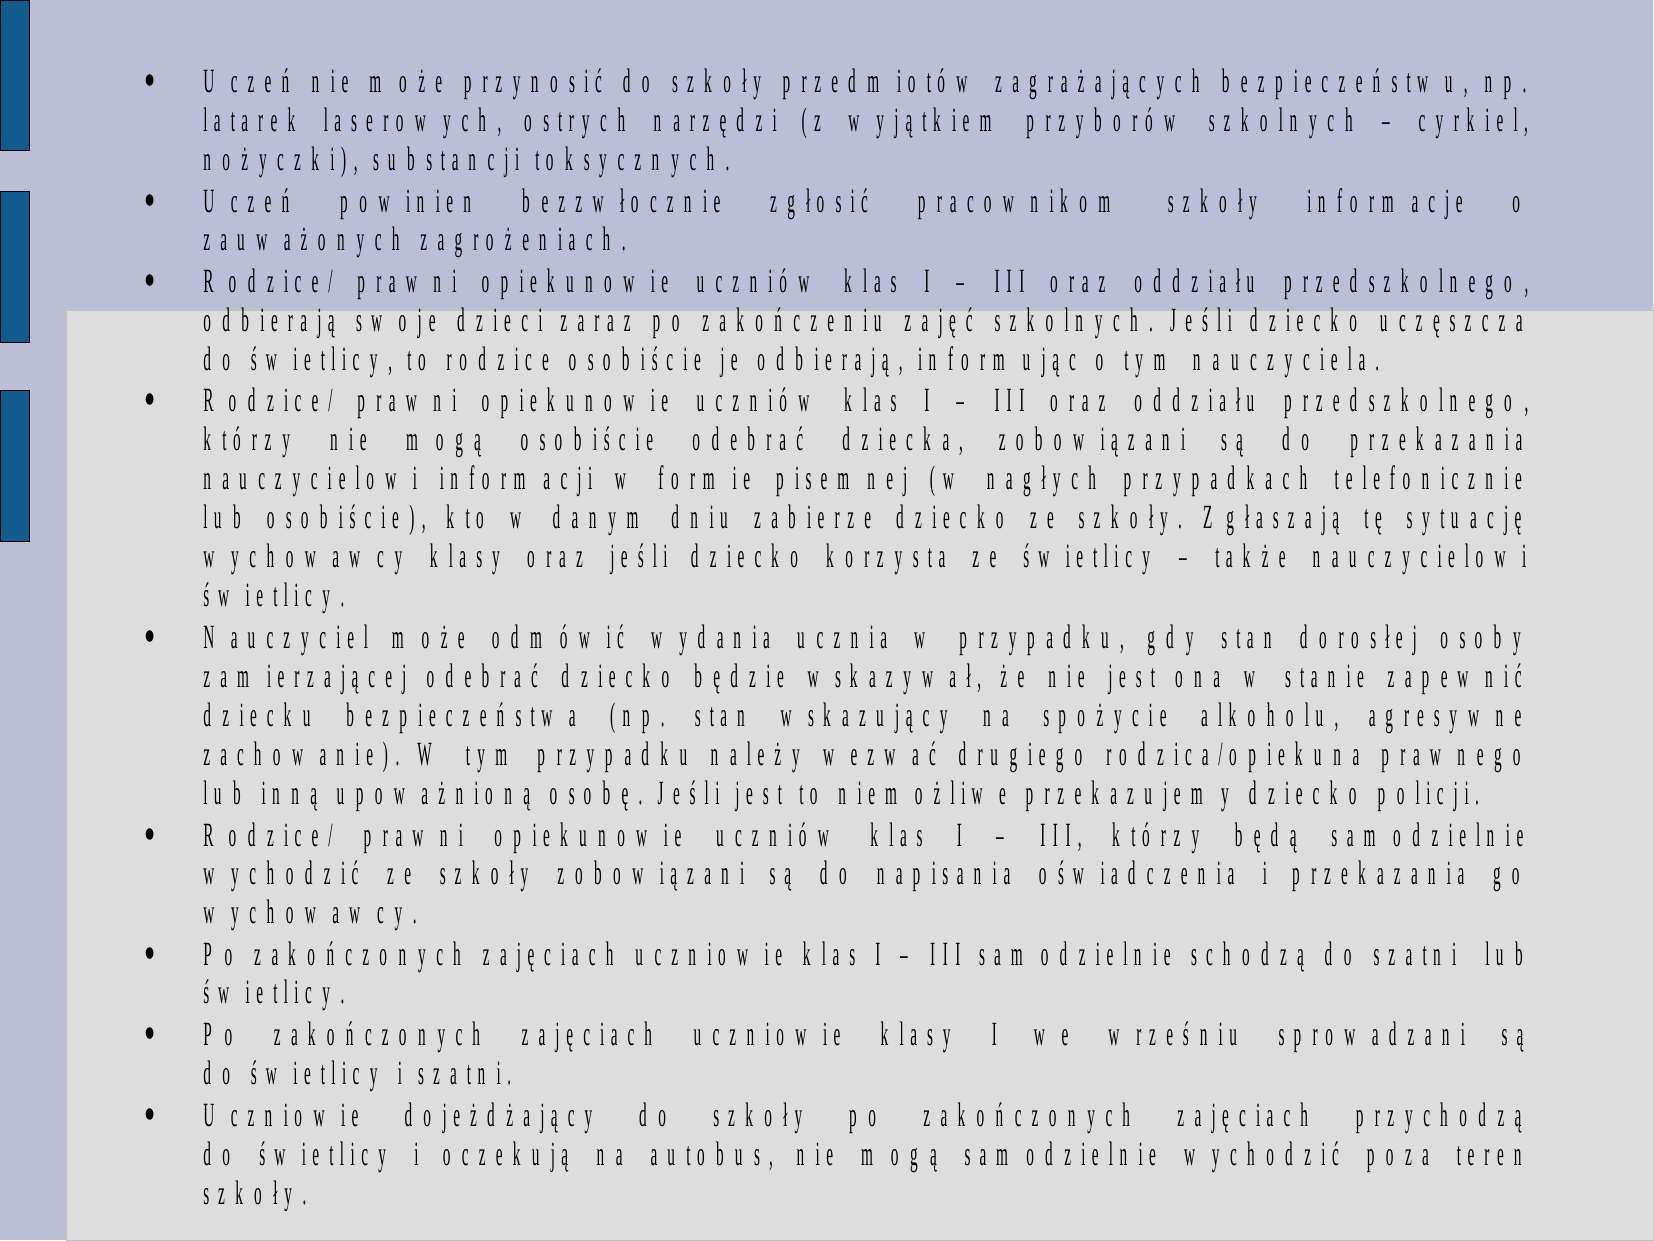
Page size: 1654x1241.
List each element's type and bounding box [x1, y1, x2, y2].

picture [88, 59, 1536, 1211]
